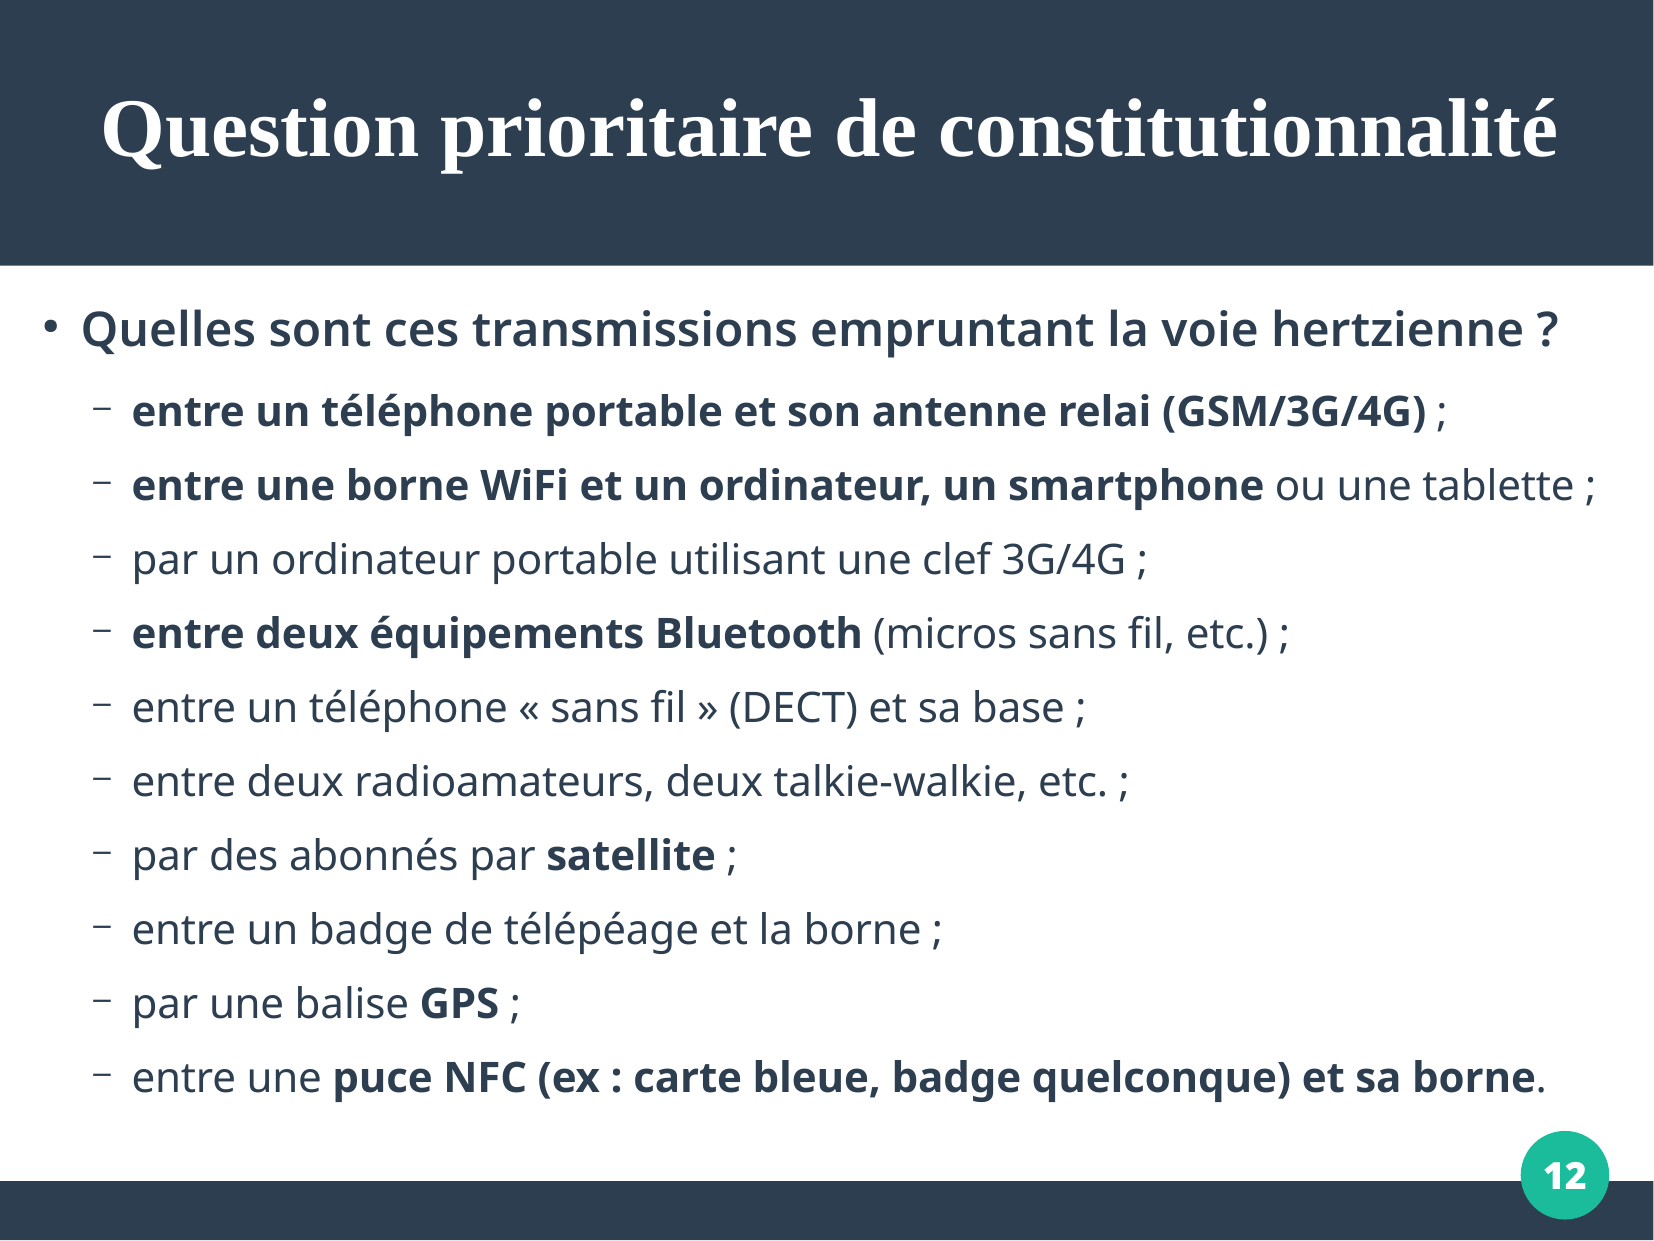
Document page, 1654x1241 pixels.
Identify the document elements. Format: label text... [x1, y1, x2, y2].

title Question prioritaire de constitutionnalité [59, 49, 1595, 207]
list Quelles sont ces transmissions empruntant la voie hertzienne ? entre un téléphone portable et son antenne relai (GSM/3G/4G) ; entre une borne WiFi et un ordinateur, un smartphone ou une tablette ; par un ordinateur portable utilisant une clef 3G/4G ; entre deux équipements Bluetooth (micros sans fil, etc.) ; entre un téléphone « sans fil » (DECT) et sa base ; entre deux radioamateurs, deux talkie-walkie, etc. ; par des abonnés par satellite ; entre un badge de télépéage et la borne ; par une balise GPS ; entre une puce NFC (ex : carte bleue, badge quelconque) et sa borne. [29, 295, 1625, 1152]
